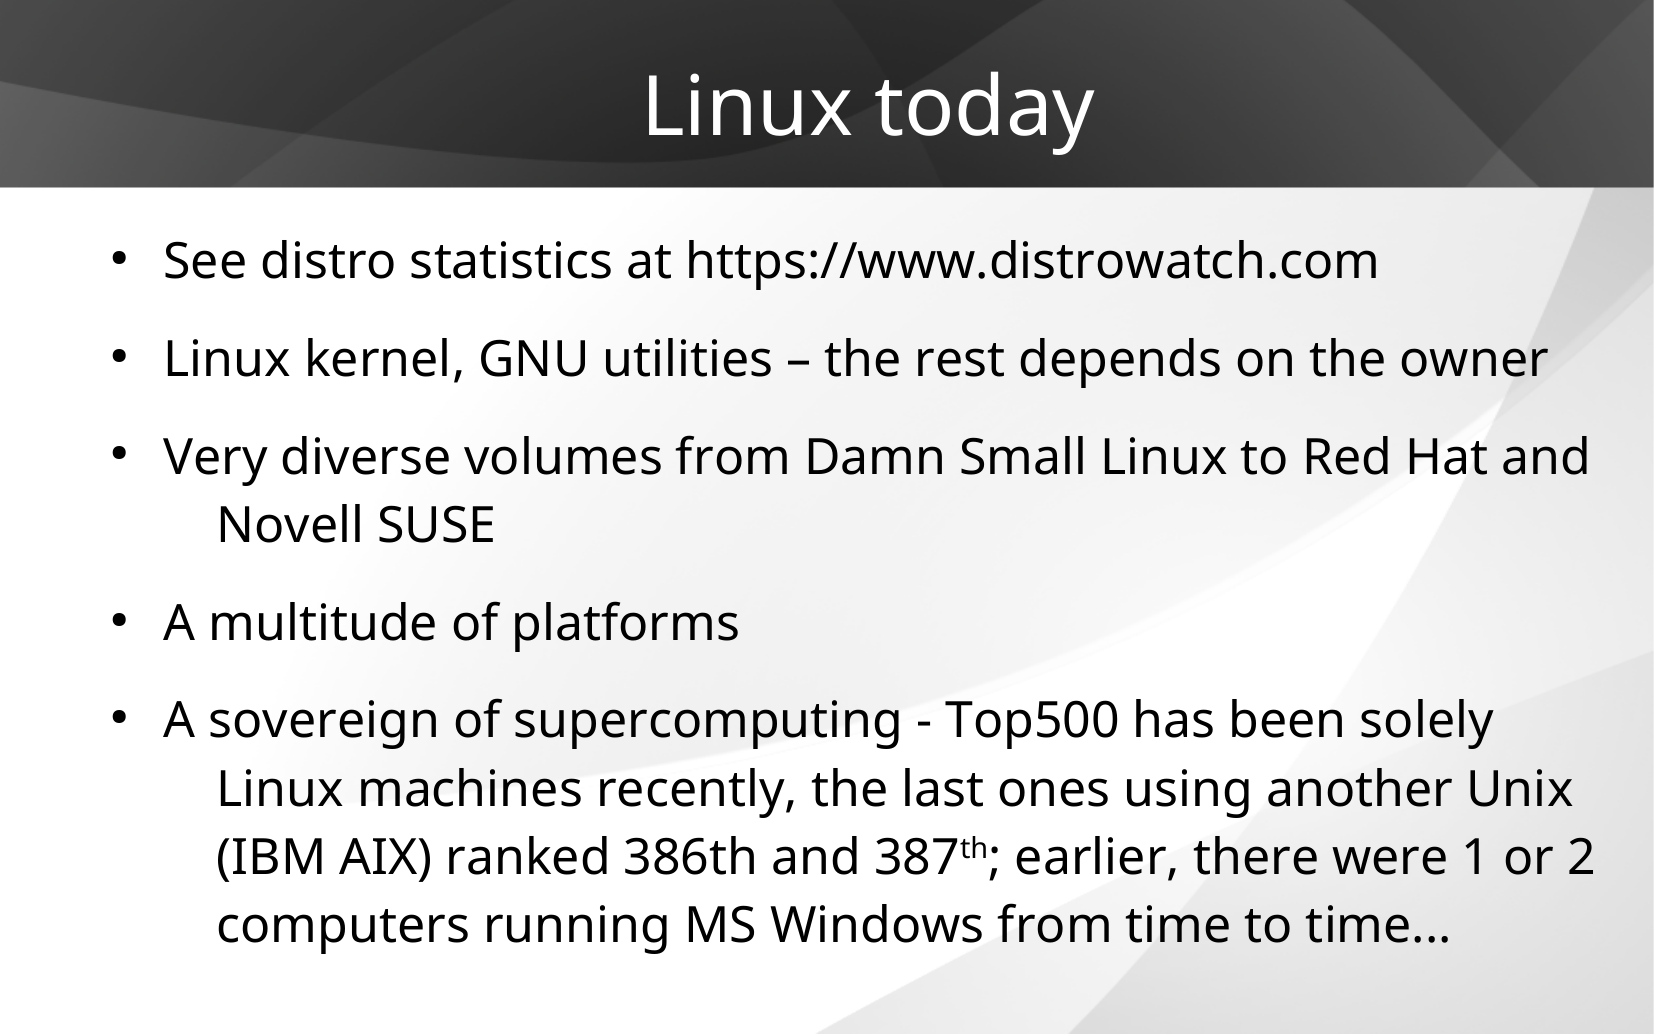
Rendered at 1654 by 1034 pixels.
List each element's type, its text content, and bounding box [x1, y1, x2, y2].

picture [0, 0, 1654, 1034]
list See distro statistics at https://www.distrowatch.com Linux kernel, GNU utilities – the rest depends on the owner Very diverse volumes from Damn Small Linux to Red Hat and Novell SUSE A multitude of platforms A sovereign of supercomputing - Top500 has been solely Linux machines recently, the last ones using another Unix (IBM AIX) ranked 386th and 387th; earlier, there were 1 or 2 computers running MS Windows from time to time... [75, 225, 1613, 1013]
title Linux today [124, 0, 1613, 208]
